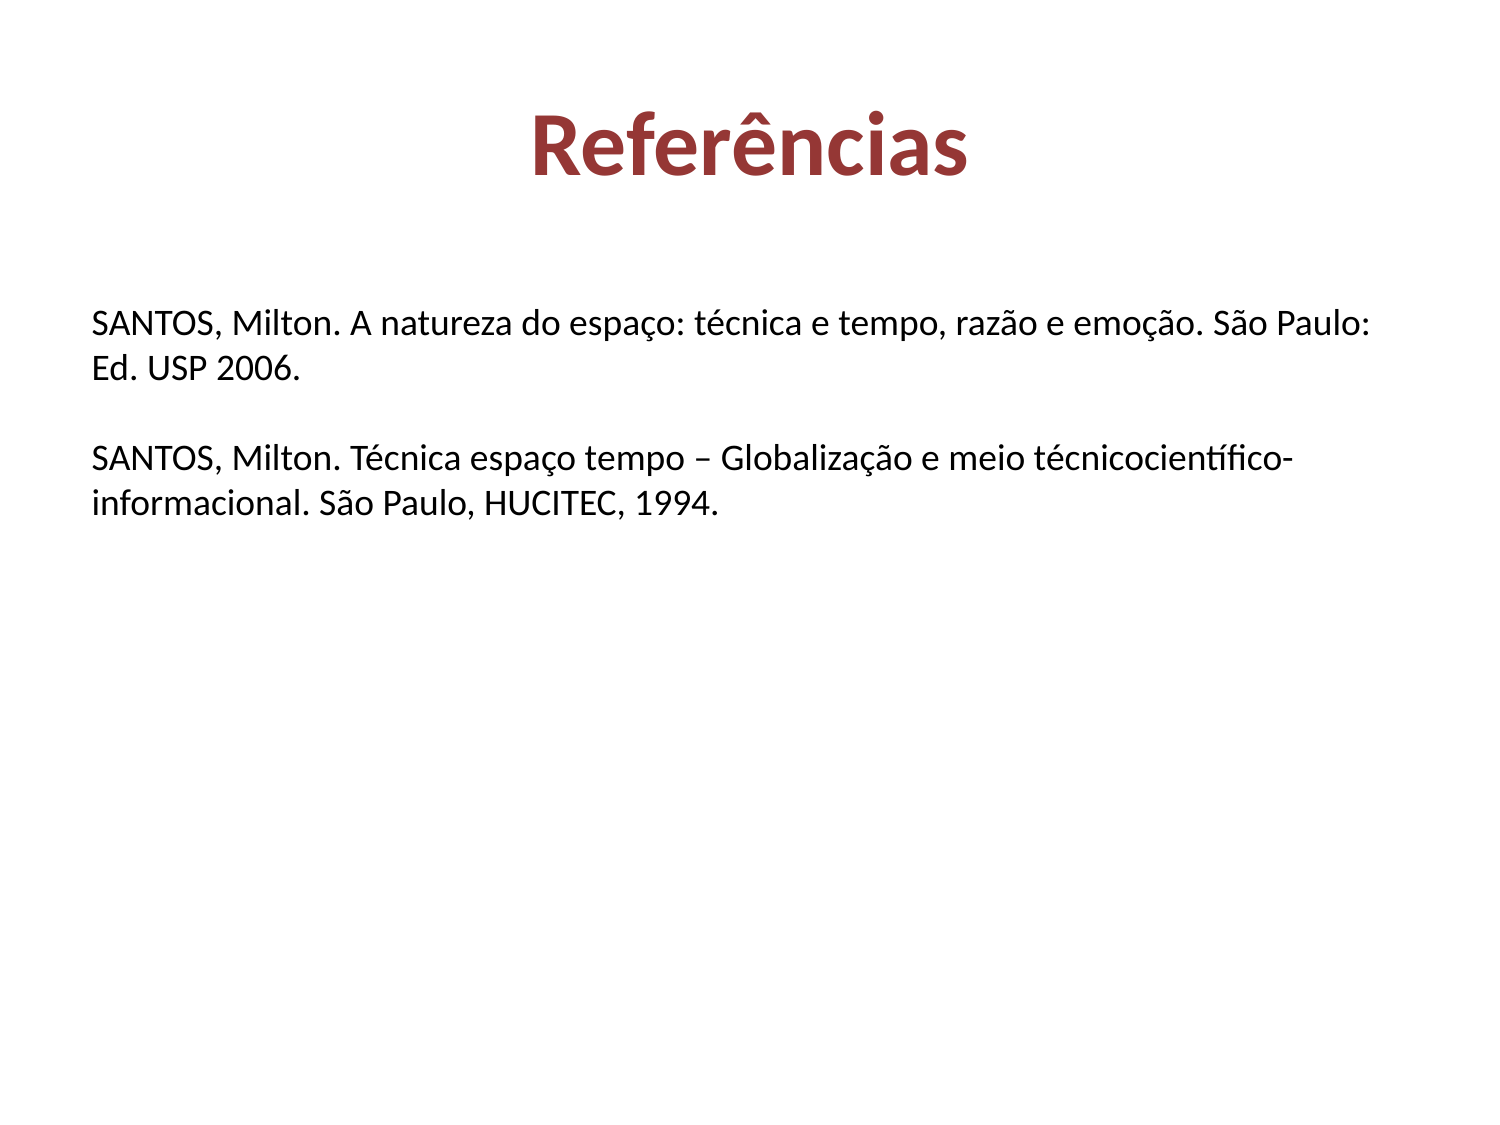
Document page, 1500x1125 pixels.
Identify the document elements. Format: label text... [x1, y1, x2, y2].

list SANTOS, Milton. A natureza do espaço: técnica e tempo, razão e emoção. São Paulo: Ed. USP 2006. SANTOS, Milton. Técnica espaço tempo – Globalização e meio técnicocientífico-informacional. São Paulo, HUCITEC, 1994. [76, 290, 1427, 1034]
title Referências [75, 45, 1425, 233]
